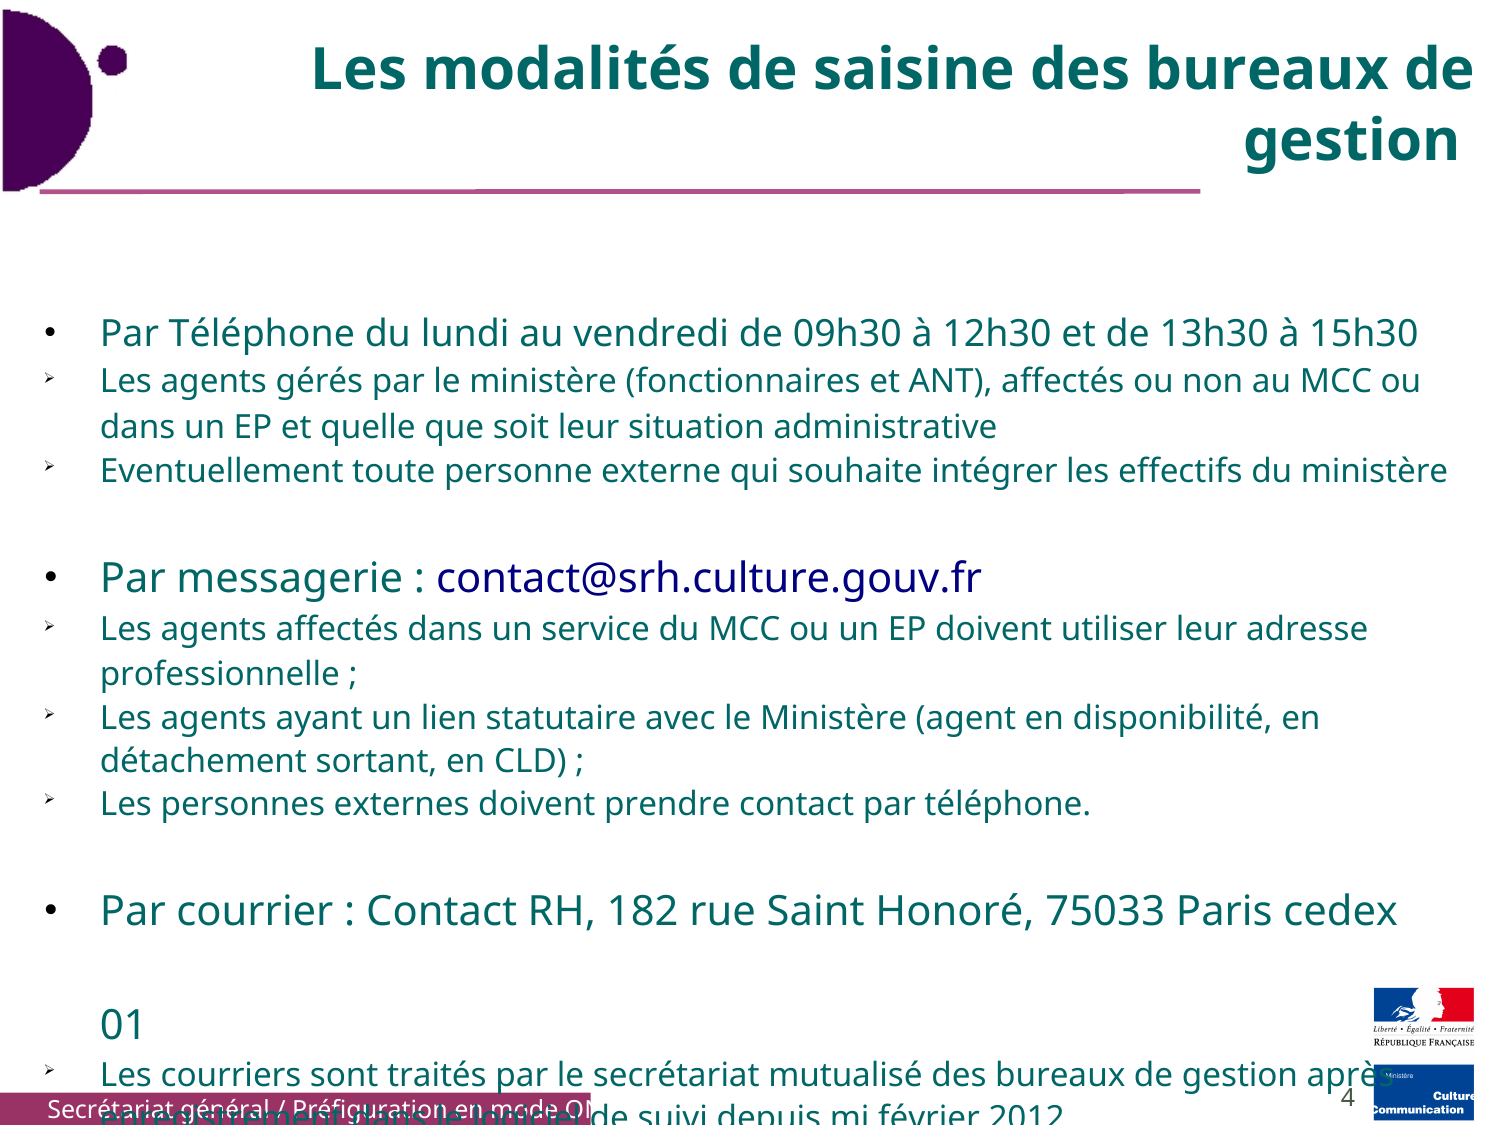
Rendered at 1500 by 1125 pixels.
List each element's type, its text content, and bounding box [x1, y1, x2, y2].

title Les modalités de saisine des bureaux de gestion [88, 29, 1491, 249]
list Par Téléphone du lundi au vendredi de 09h30 à 12h30 et de 13h30 à 15h30 Les agents gérés par le ministère (fonctionnaires et ANT), affectés ou non au MCC ou dans un EP et quelle que soit leur situation administrative Eventuellement toute personne externe qui souhaite intégrer les effectifs du ministère Par messagerie : contact@srh.culture.gouv.fr Les agents affectés dans un service du MCC ou un EP doivent utiliser leur adresse professionnelle ; Les agents ayant un lien statutaire avec le Ministère (agent en disponibilité, en détachement sortant, en CLD) ; Les personnes externes doivent prendre contact par téléphone. Par courrier : Contact RH, 182 rue Saint Honoré, 75033 Paris cedex 01 Les courriers sont traités par le secrétariat mutualisé des bureaux de gestion après enregistrement dans le logiciel de suivi depuis mi février 2012. [28, 247, 1469, 1006]
picture [0, 0, 149, 204]
picture [1370, 979, 1477, 1125]
